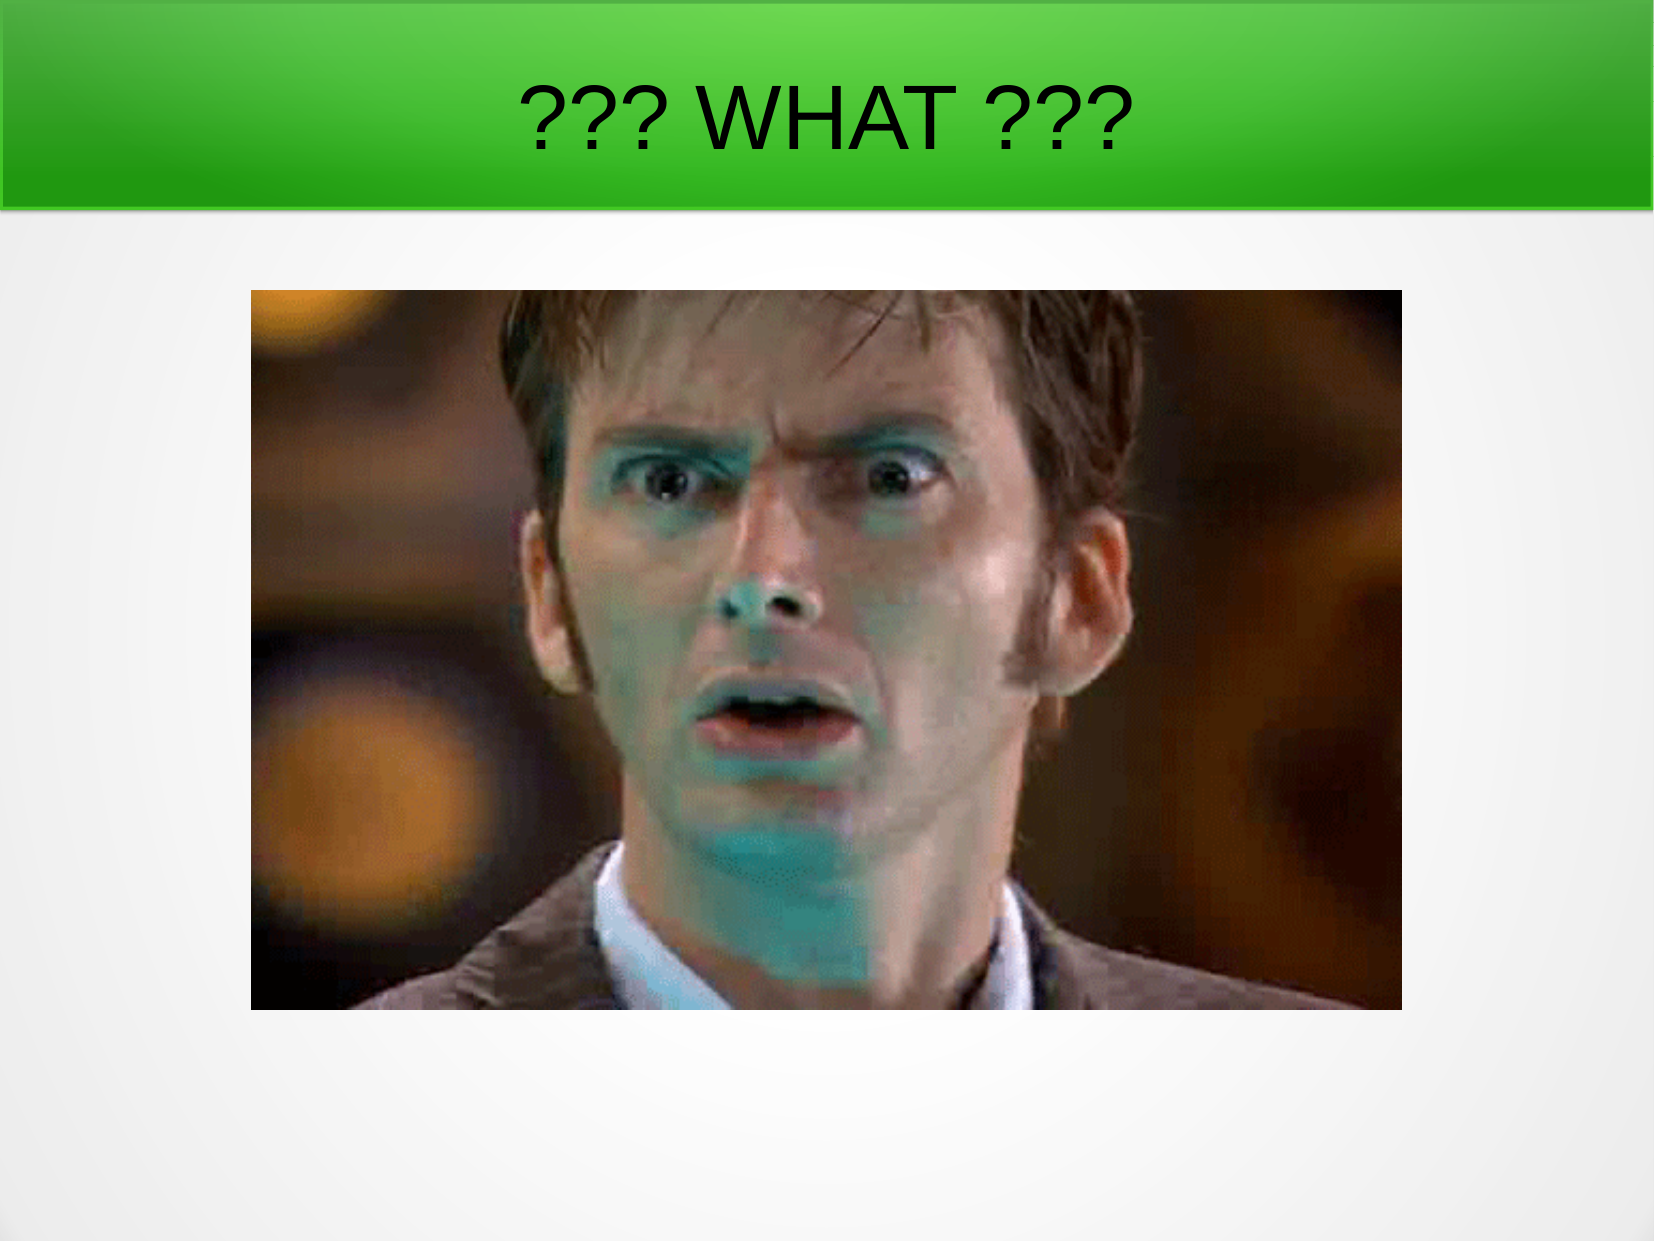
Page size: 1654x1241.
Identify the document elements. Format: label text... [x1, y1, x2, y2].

picture [251, 290, 1402, 1010]
title ??? WHAT ??? [82, 47, 1571, 189]
